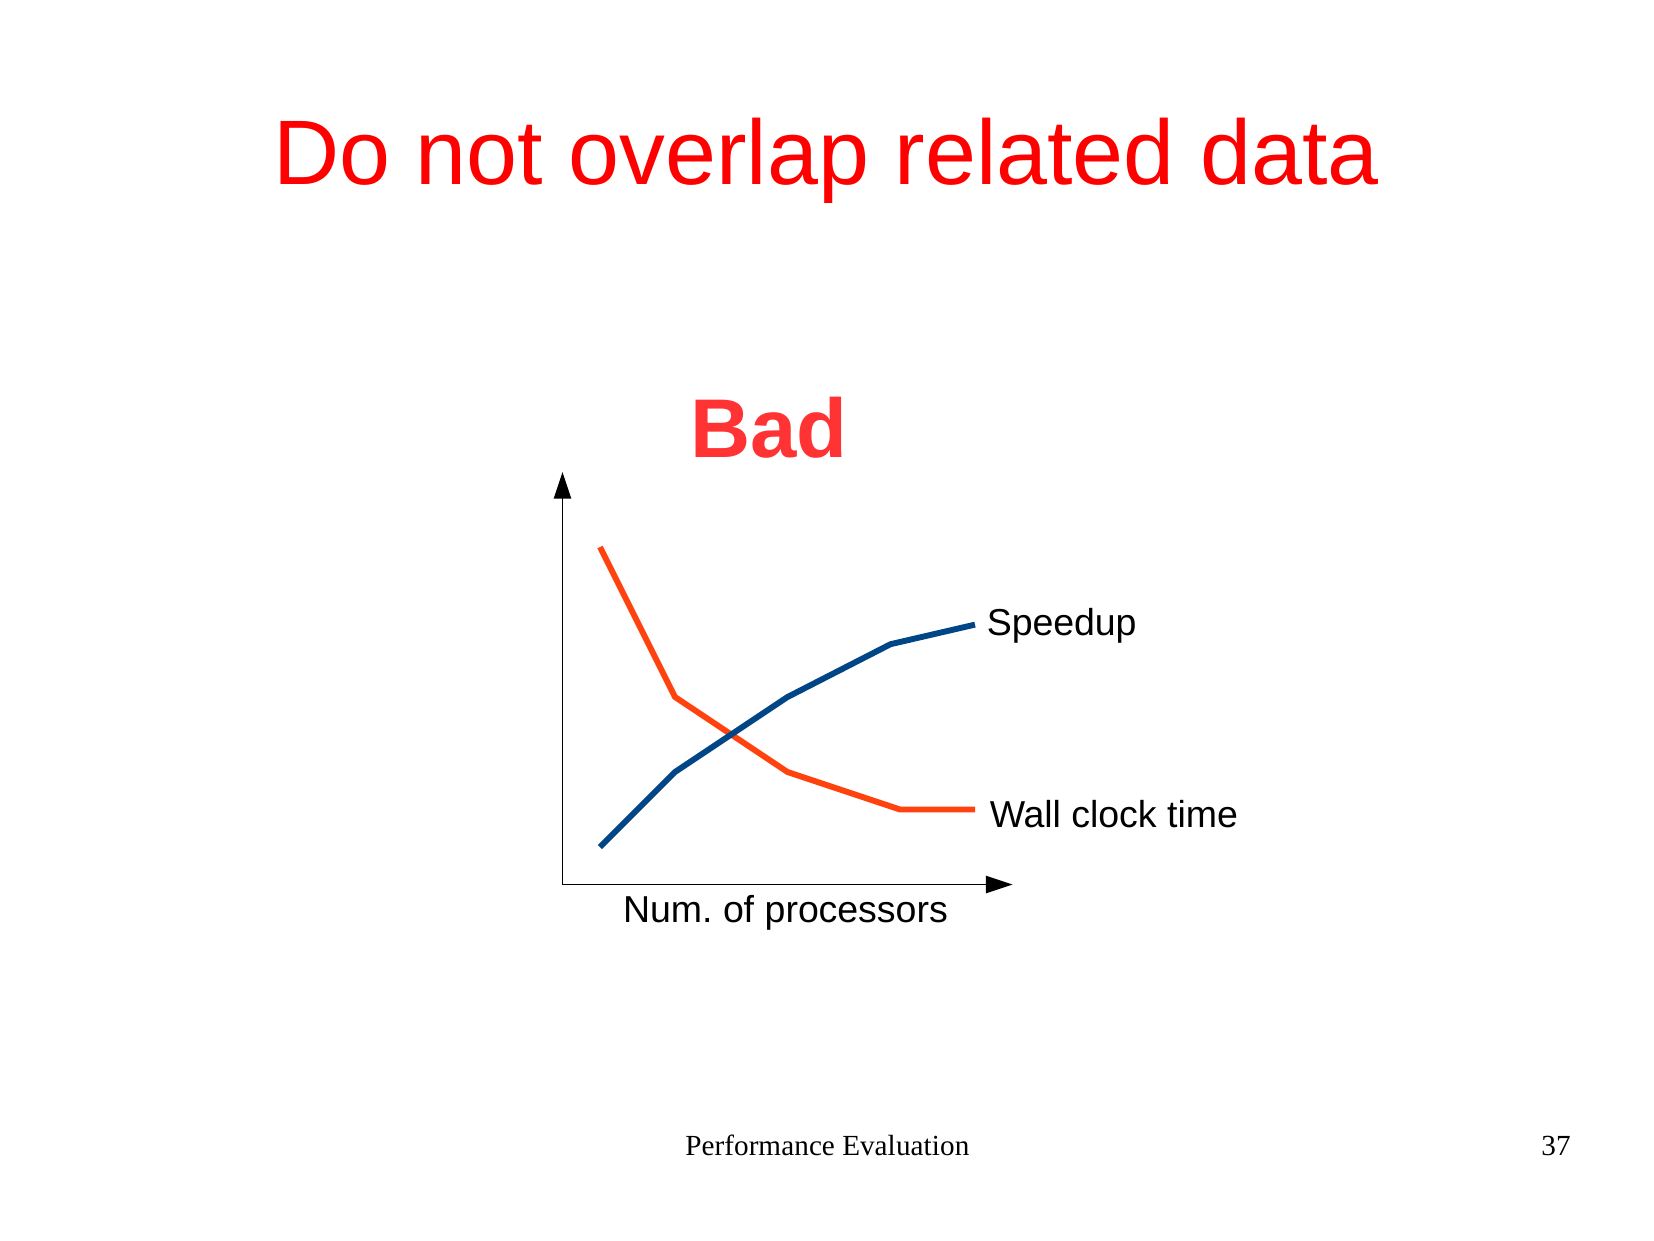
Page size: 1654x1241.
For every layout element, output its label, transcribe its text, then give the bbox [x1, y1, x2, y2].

title Do not overlap related data [82, 49, 1571, 257]
text_box Speedup [972, 594, 1152, 652]
text_box Wall clock time [975, 785, 1254, 843]
text_box Bad [675, 375, 863, 484]
text_box Num. of processors [608, 880, 963, 938]
